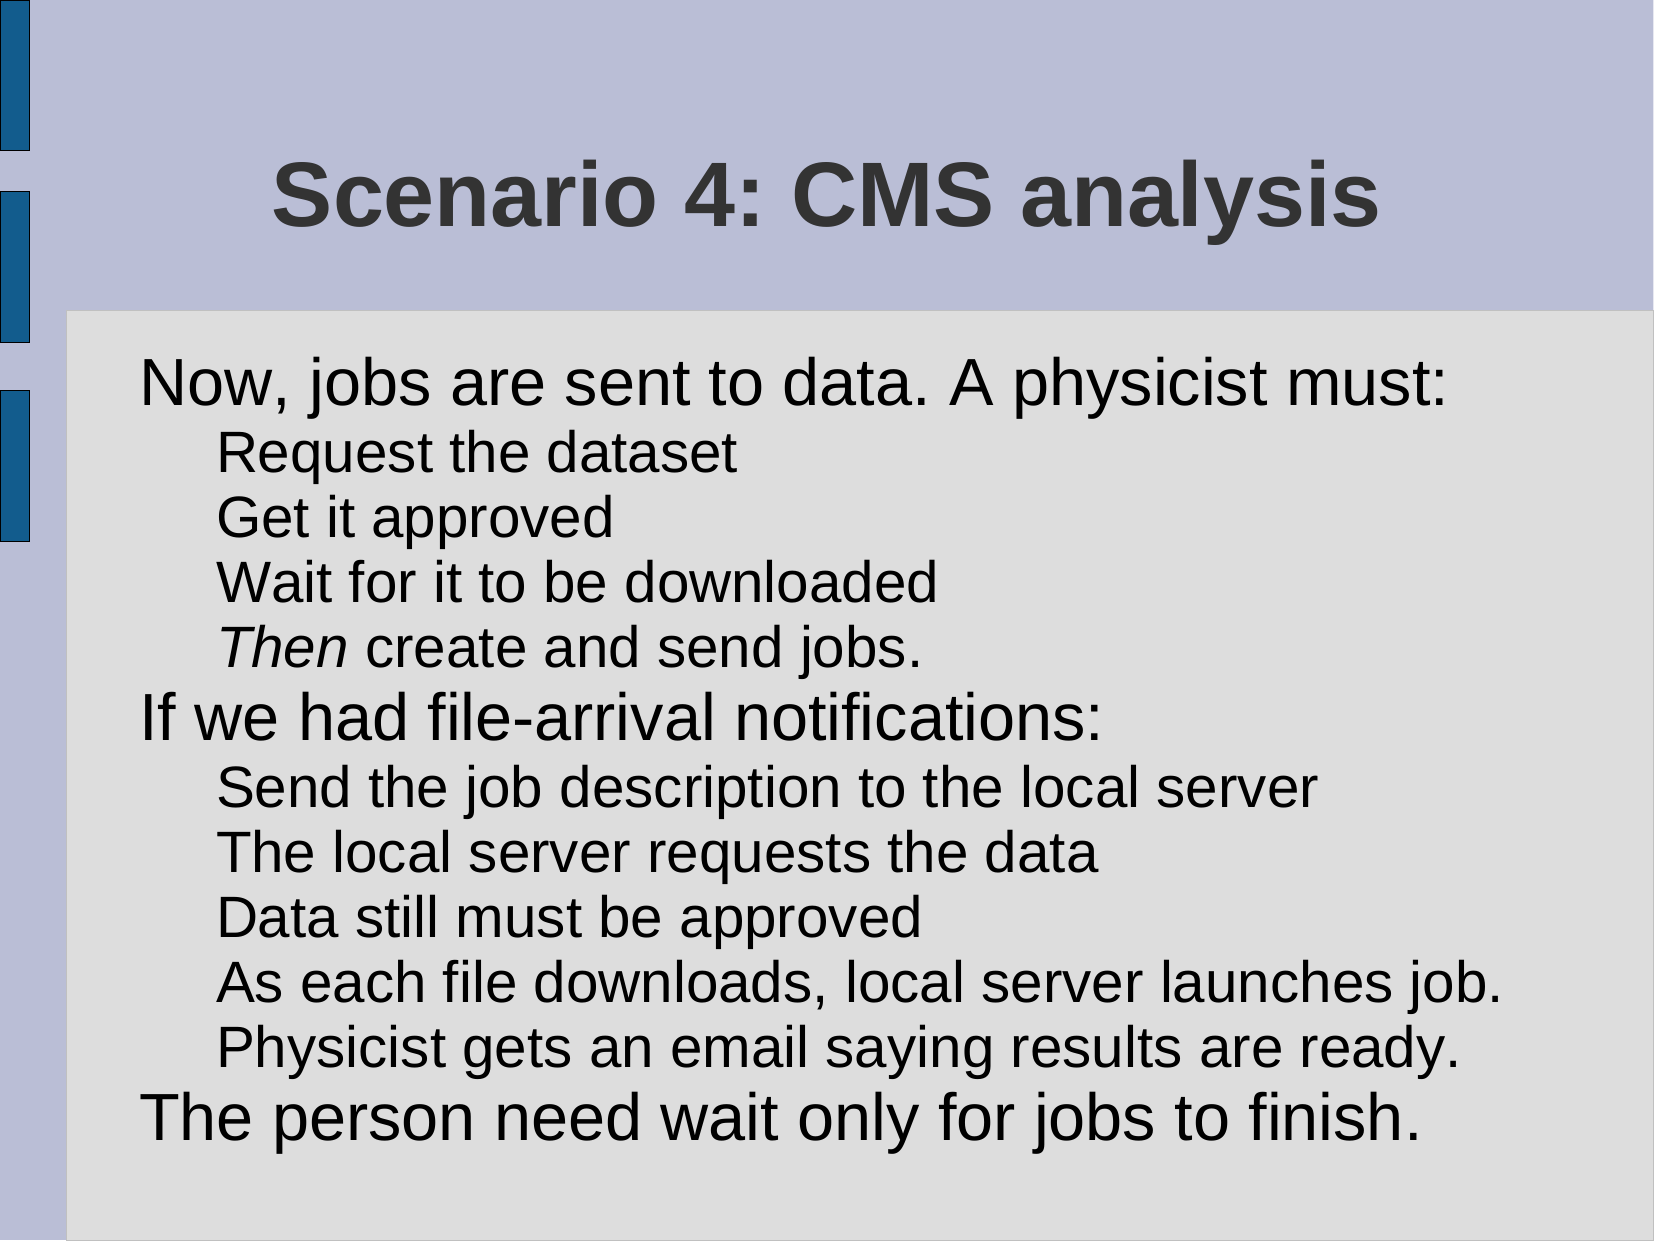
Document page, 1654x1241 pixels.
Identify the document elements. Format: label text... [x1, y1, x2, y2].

list Now, jobs are sent to data. A physicist must: Request the dataset Get it approved Wait for it to be downloaded Then create and send jobs. If we had file-arrival notifications: Send the job description to the local server The local server requests the data Data still must be approved As each file downloads, local server launches job. Physicist gets an email saying results are ready. The person need wait only for jobs to finish. [121, 344, 1565, 1155]
title Scenario 4: CMS analysis [121, 91, 1534, 299]
